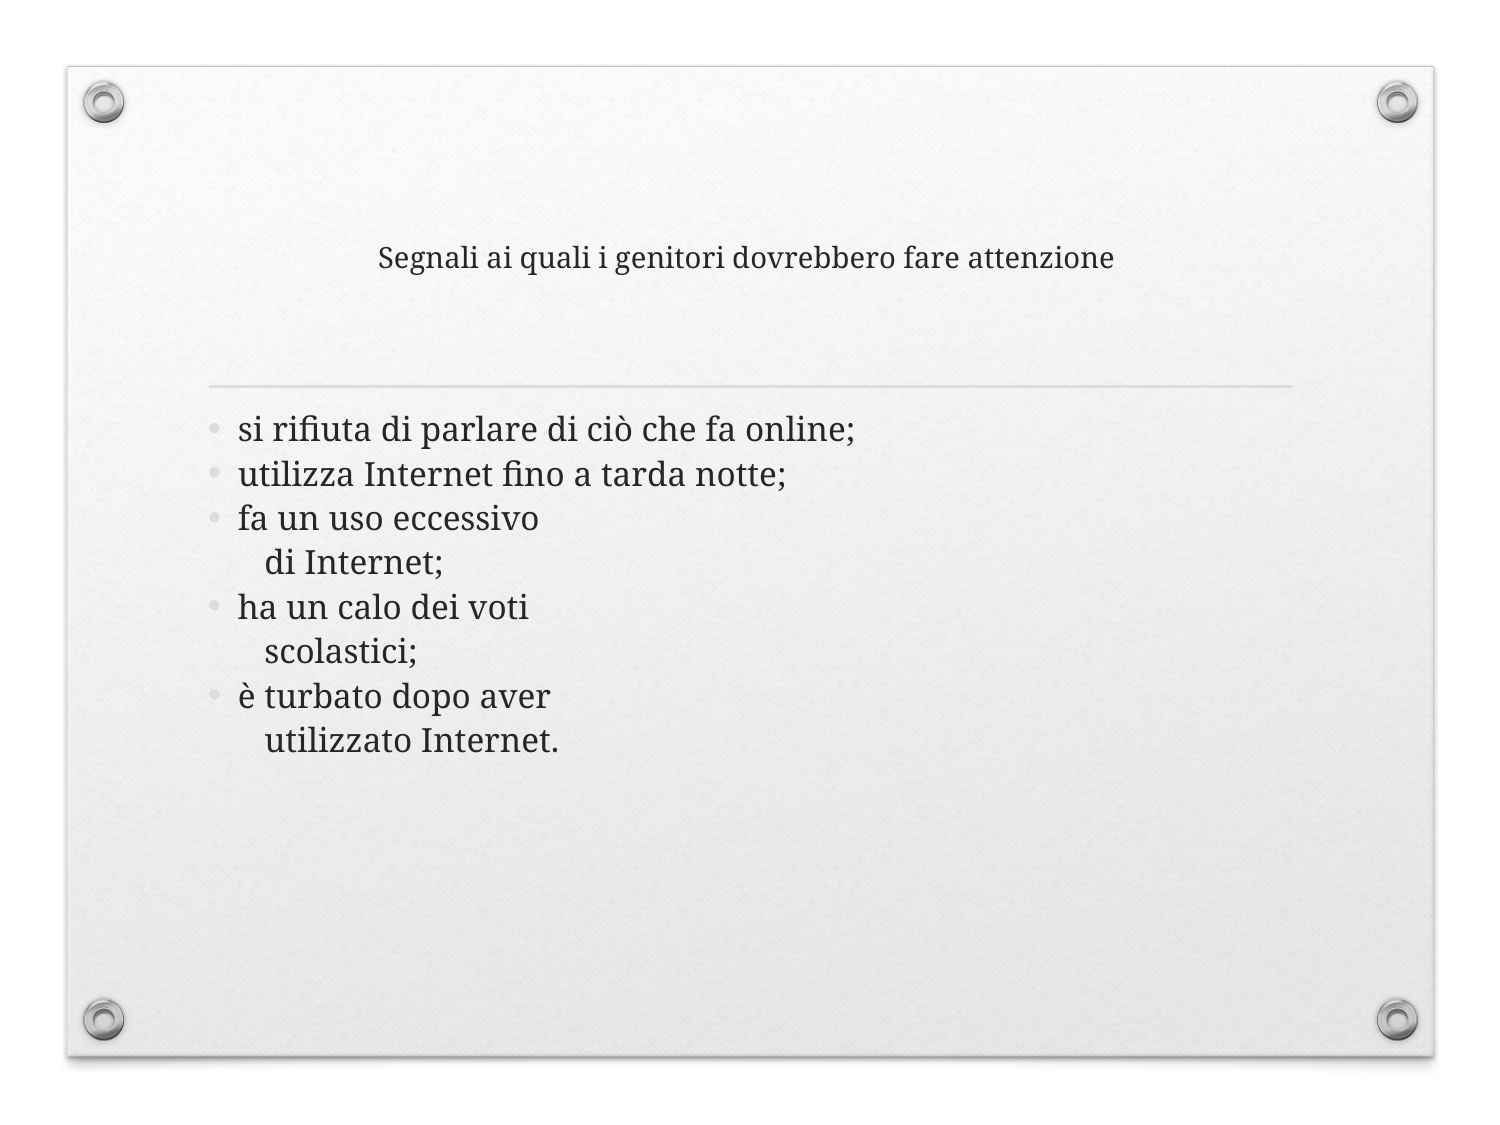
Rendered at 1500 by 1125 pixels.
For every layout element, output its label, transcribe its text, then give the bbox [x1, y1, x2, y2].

list si rifiuta di parlare di ciò che fa online; utilizza Internet fino a tarda notte; fa un uso eccessivo di Internet; ha un calo dei voti scolastici; è turbato dopo aver utilizzato Internet. [192, 408, 1309, 974]
title Segnali ai quali i genitori dovrebbero fare attenzione [192, 150, 1309, 365]
